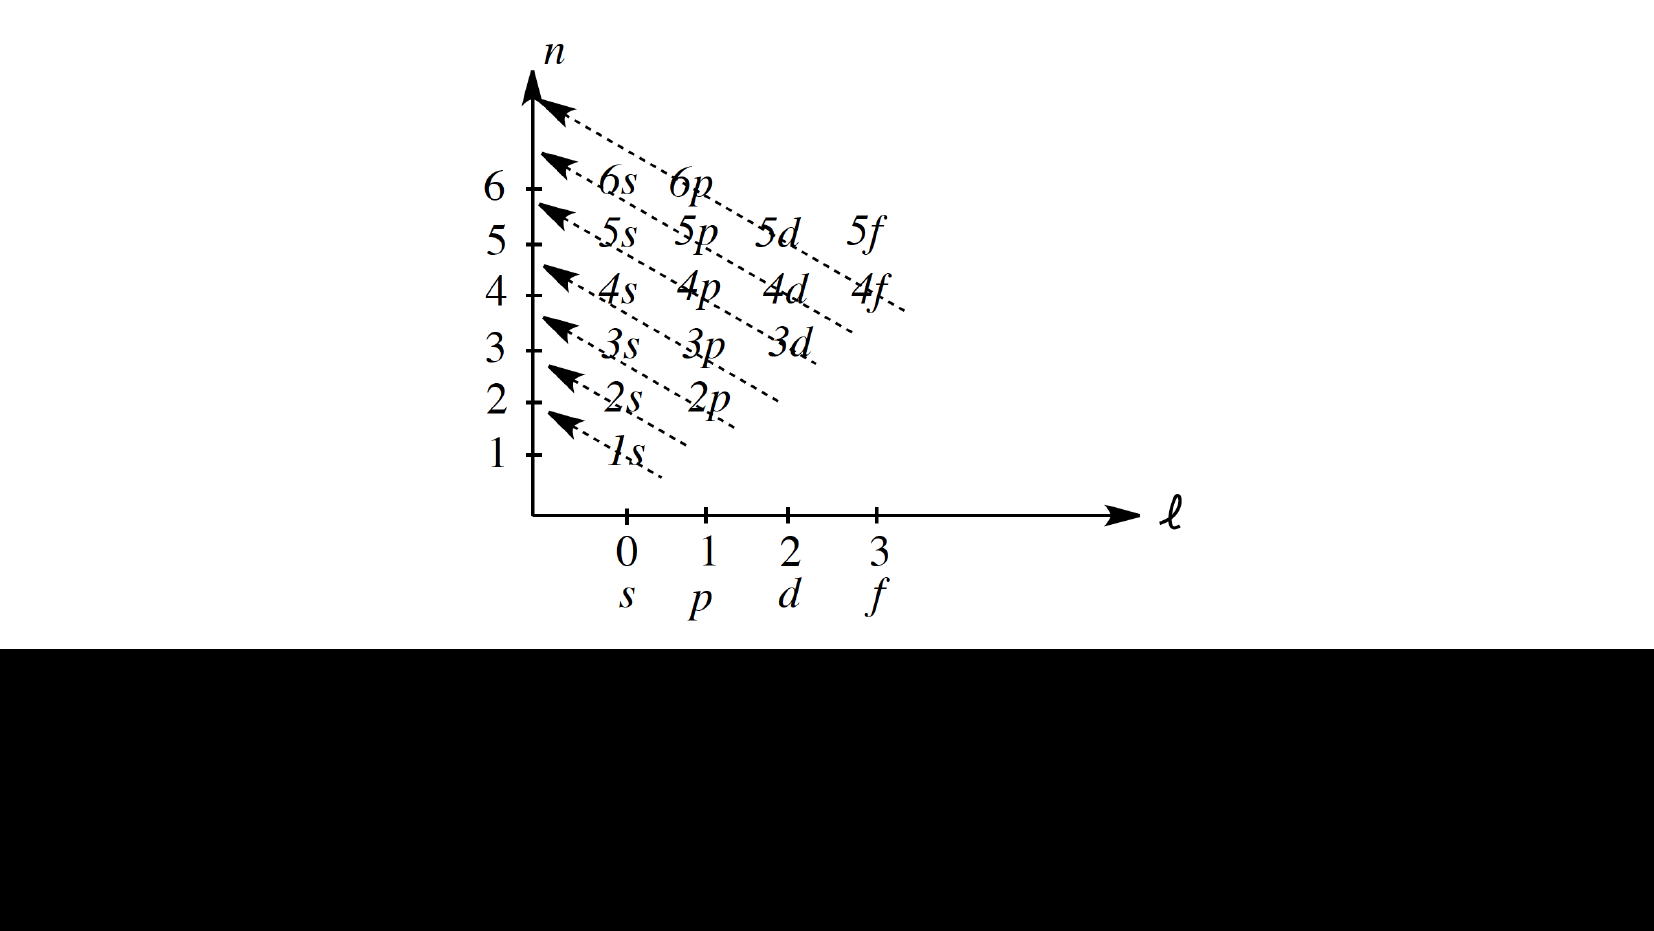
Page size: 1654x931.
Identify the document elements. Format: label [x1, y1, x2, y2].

picture [448, 23, 1240, 648]
text_box [0, 649, 1654, 931]
